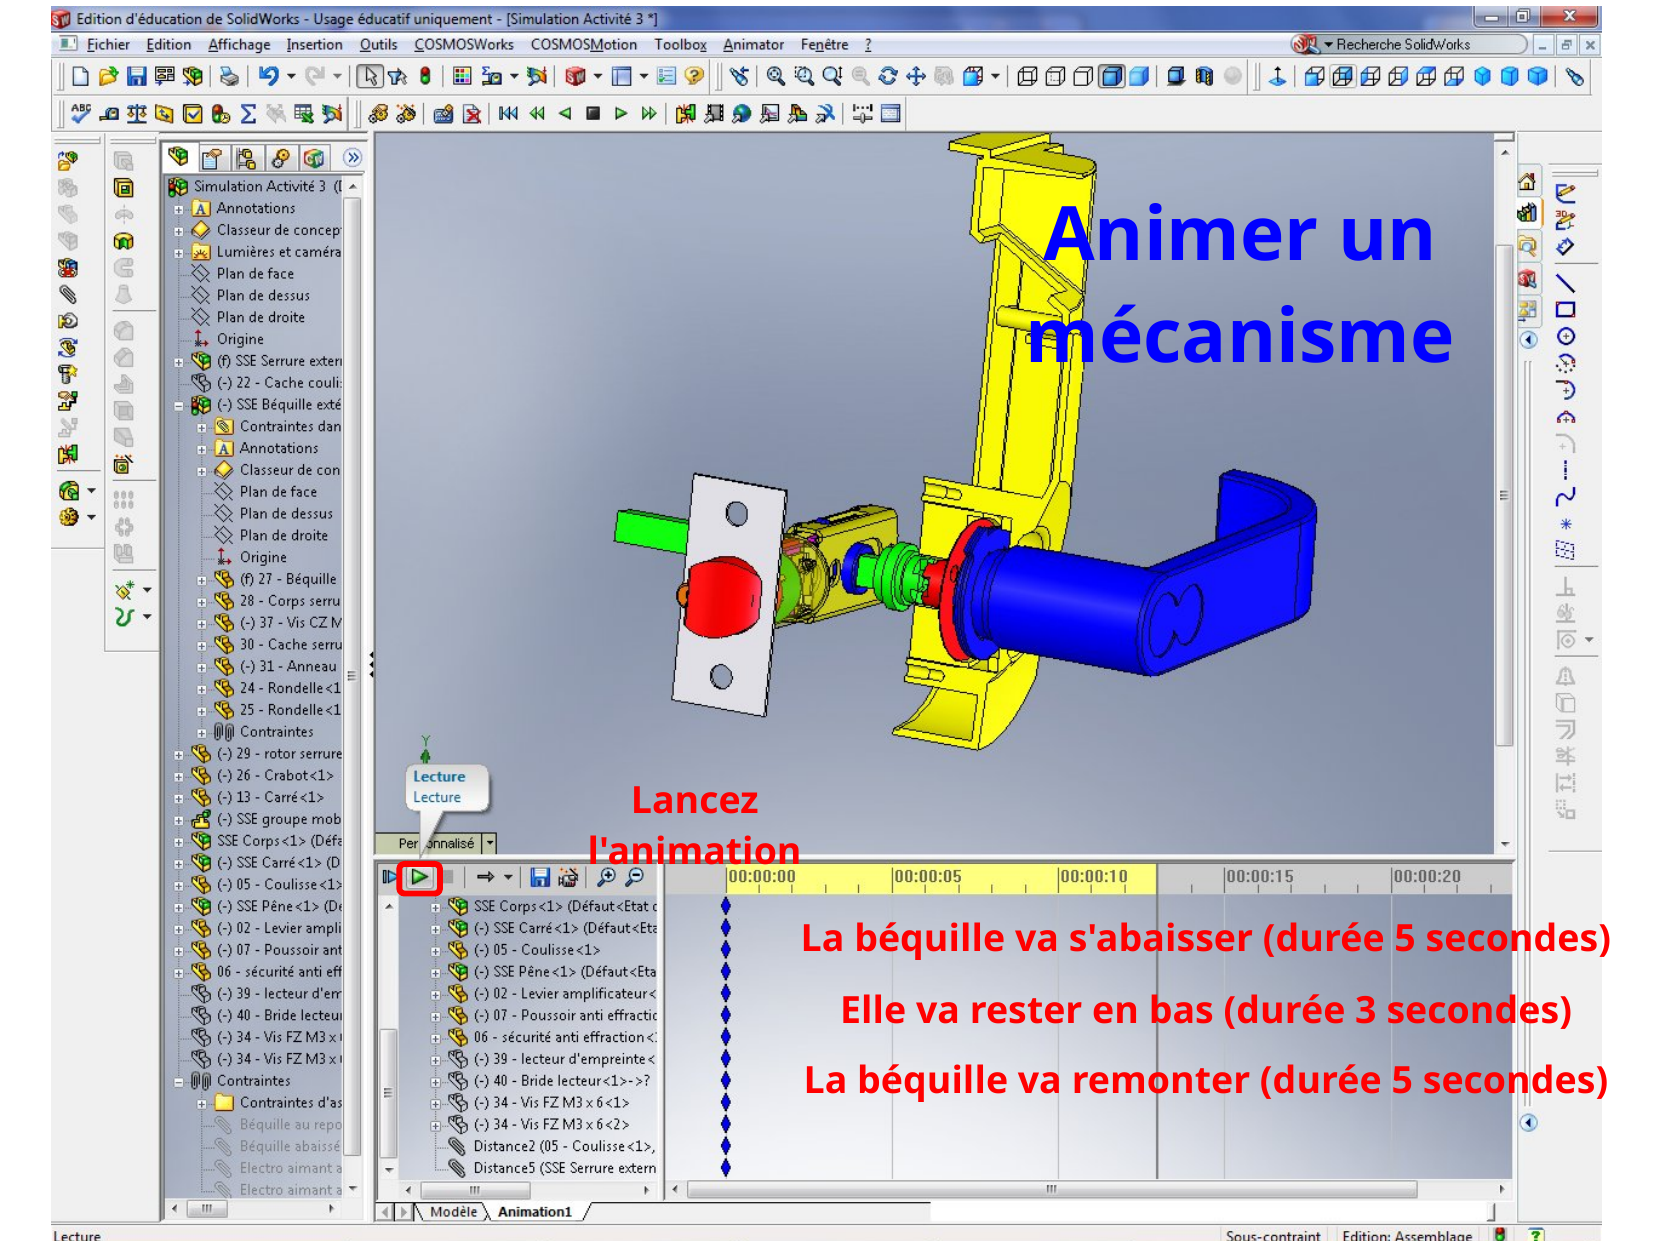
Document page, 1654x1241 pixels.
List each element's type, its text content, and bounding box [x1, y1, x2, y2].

text_box La béquille va s'abaisser (durée 5 secondes) [771, 904, 1642, 972]
text_box Elle va rester en bas (durée 3 secondes) [771, 975, 1642, 1044]
text_box Animer un mécanisme [826, 172, 1654, 293]
picture [51, 6, 1602, 1241]
text_box Lancez l'animation [509, 766, 881, 834]
text_box La béquille va remonter (durée 5 secondes) [771, 1046, 1642, 1115]
